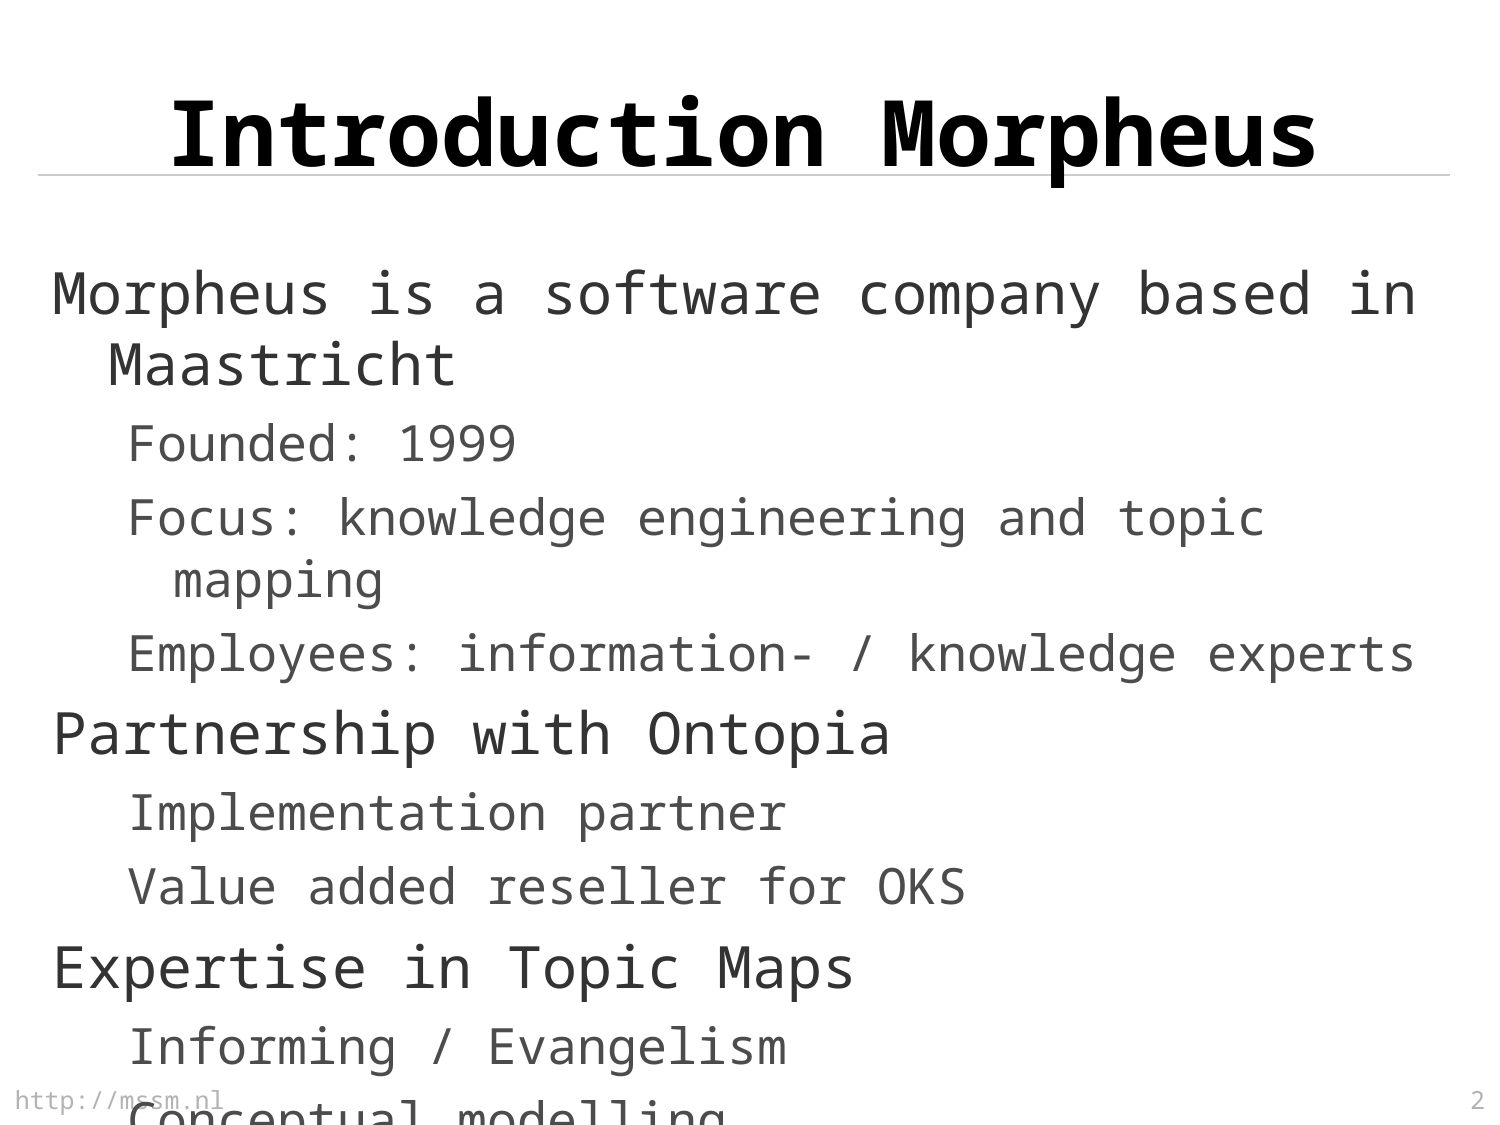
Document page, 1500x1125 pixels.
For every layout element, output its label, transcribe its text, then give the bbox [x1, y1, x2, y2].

title Introduction Morpheus [37, 37, 1450, 225]
list Morpheus is a software company based in Maastricht Founded: 1999 Focus: knowledge engineering and topic mapping Employees: information- / knowledge experts Partnership with Ontopia Implementation partner Value added reseller for OKS Expertise in Topic Maps Informing / Evangelism Conceptual modelling Implementation Training [37, 249, 1500, 1082]
